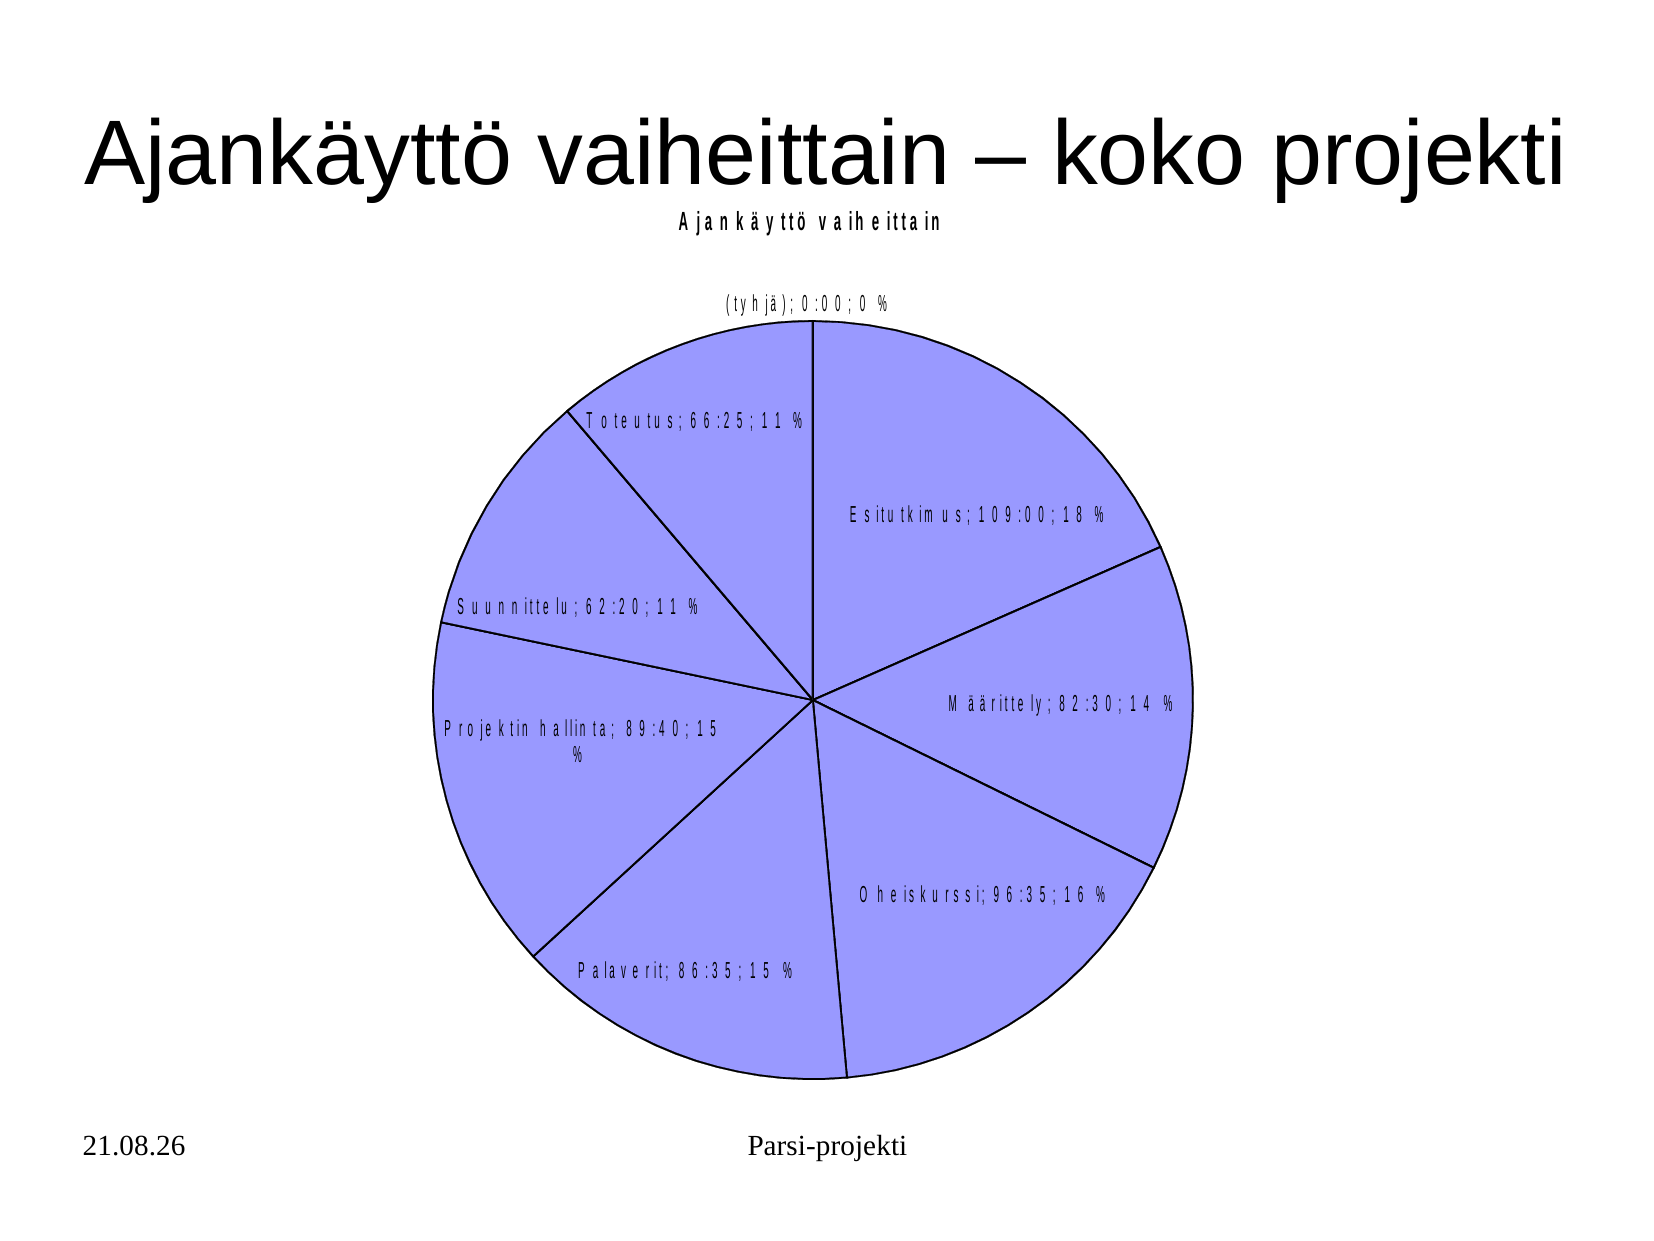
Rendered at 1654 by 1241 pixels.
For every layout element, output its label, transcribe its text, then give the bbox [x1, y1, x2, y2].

picture [13, 187, 1613, 1162]
title Ajankäyttö vaiheittain – koko projekti [82, 56, 1571, 187]
